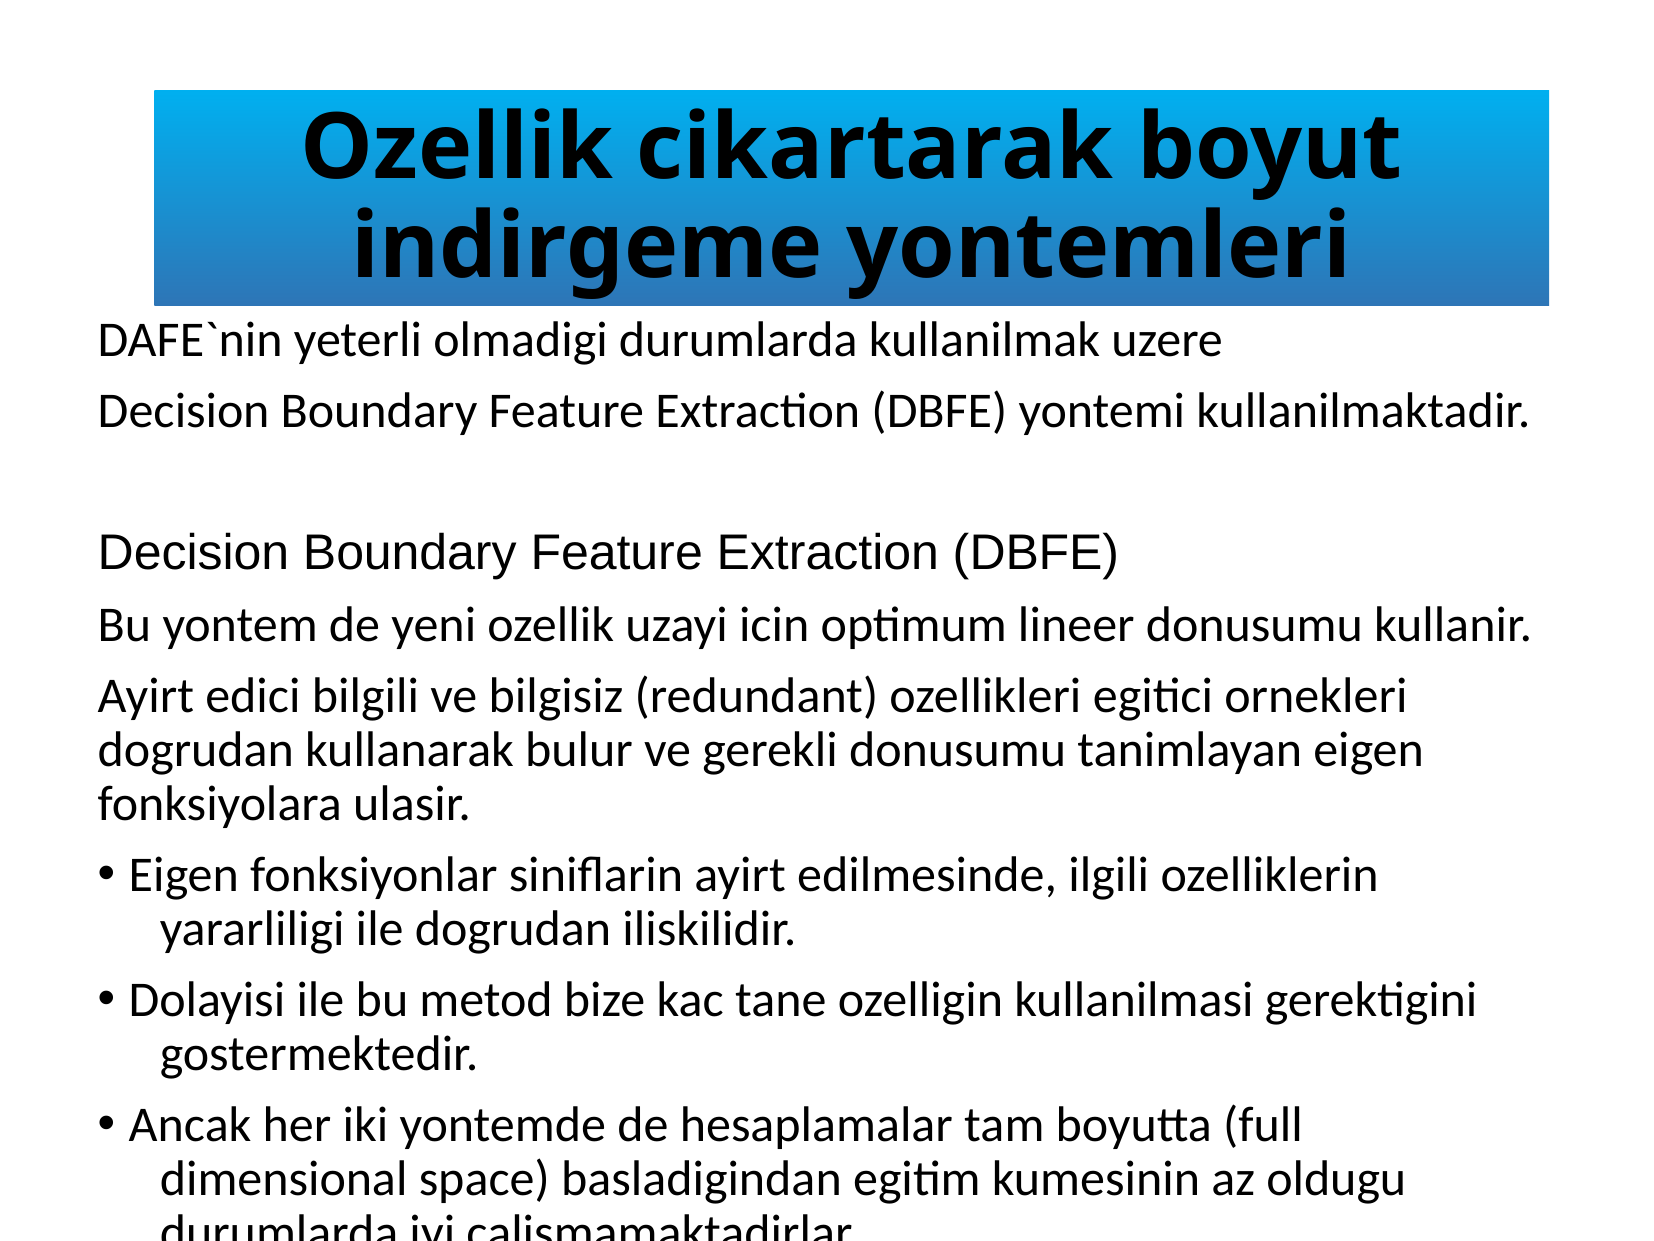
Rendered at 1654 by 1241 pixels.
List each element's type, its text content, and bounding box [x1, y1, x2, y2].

text_box Ozellik cikartarak boyut indirgeme yontemleri [154, 90, 1550, 306]
text_box DAFE`nin yeterli olmadigi durumlarda kullanilmak uzere Decision Boundary Feature Extraction (DBFE) yontemi kullanilmaktadir. Decision Boundary Feature Extraction (DBFE) Bu yontem de yeni ozellik uzayi icin optimum lineer donusumu kullanir. Ayirt edici bilgili ve bilgisiz (redundant) ozellikleri egitici ornekleri dogrudan kullanarak bulur ve gerekli donusumu tanimlayan eigen fonksiyolara ulasir. Eigen fonksiyonlar siniflarin ayirt edilmesinde, ilgili ozelliklerin yararliligi ile dogrudan iliskilidir. Dolayisi ile bu metod bize kac tane ozelligin kullanilmasi gerektigini gostermektedir. Ancak her iki yontemde de hesaplamalar tam boyutta (full dimensional space) basladigindan egitim kumesinin az oldugu durumlarda iyi calismamaktadirlar. [82, 305, 1571, 1028]
